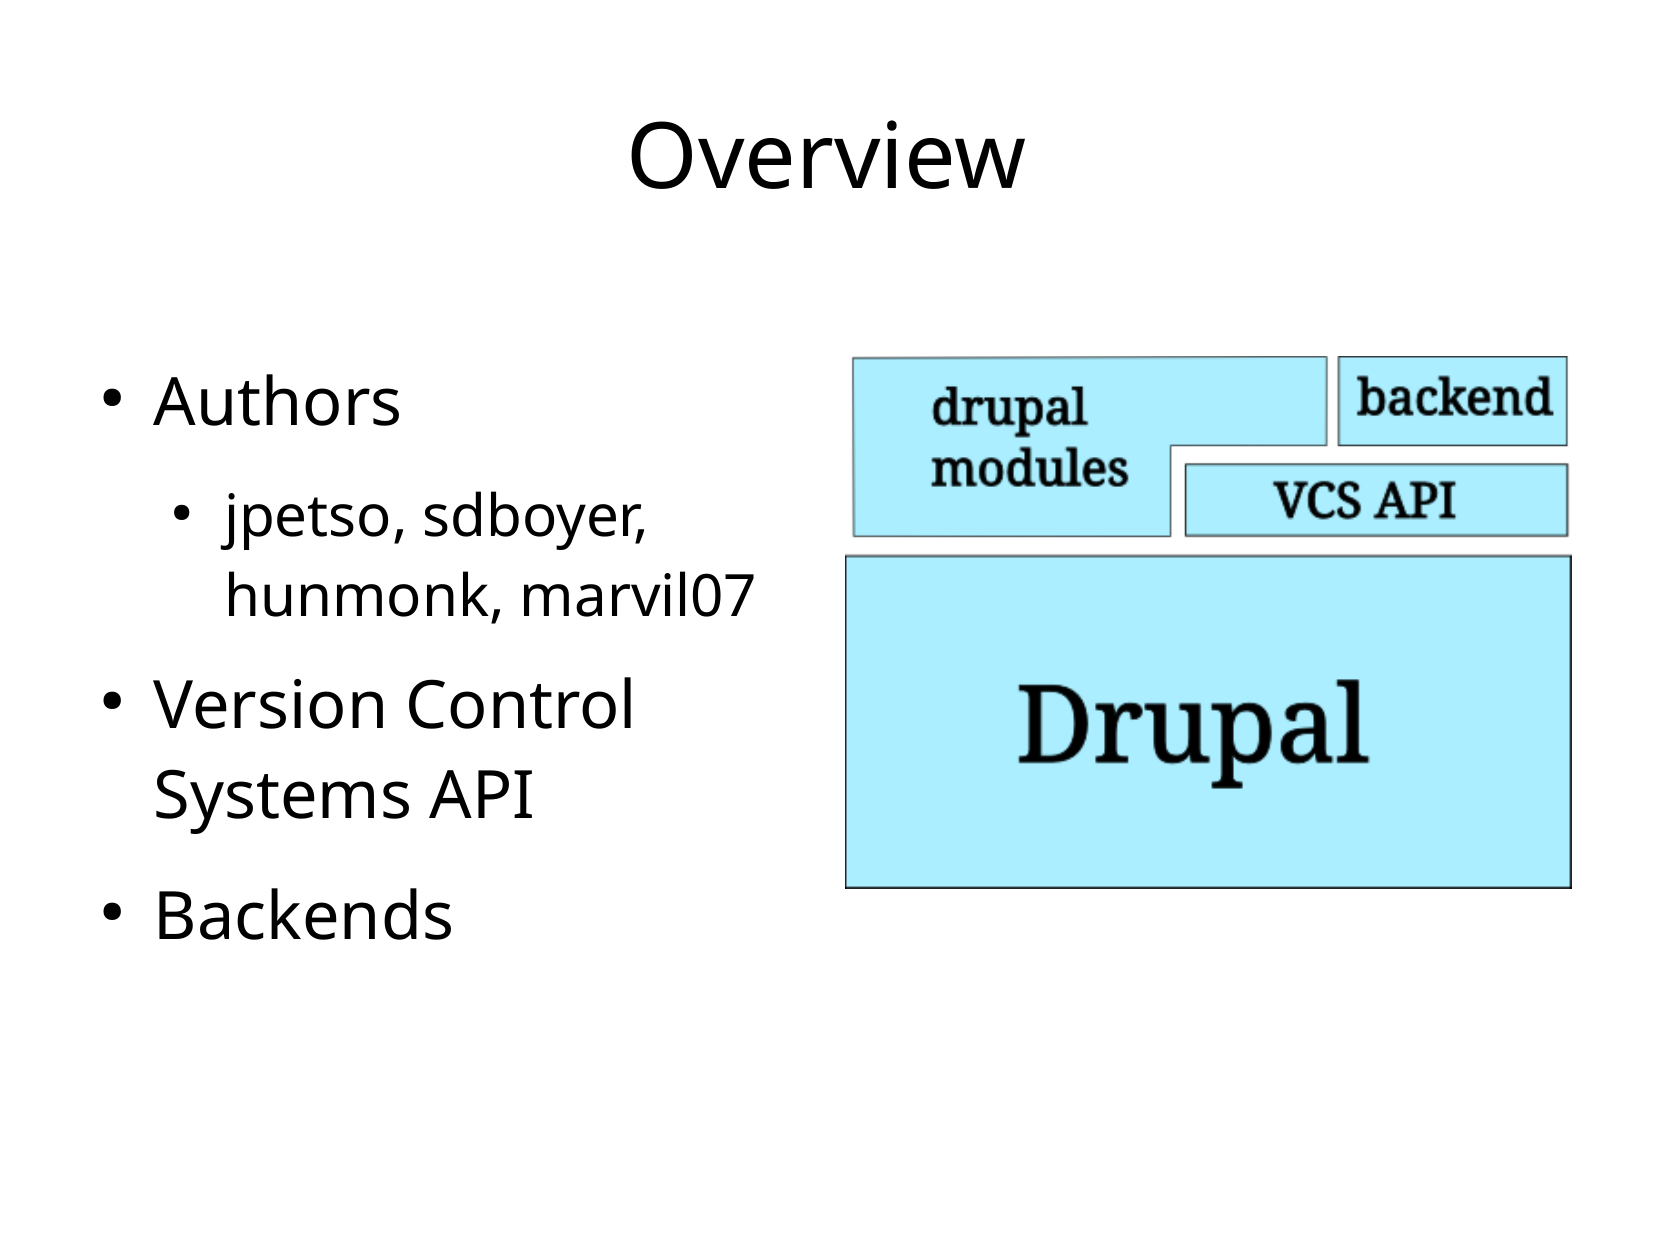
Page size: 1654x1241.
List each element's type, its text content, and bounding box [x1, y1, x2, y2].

list Authors jpetso, sdboyer, hunmonk, marvil07 Version Control Systems API Backends [82, 354, 809, 1109]
picture [845, 356, 1572, 889]
title Overview [82, 49, 1571, 257]
